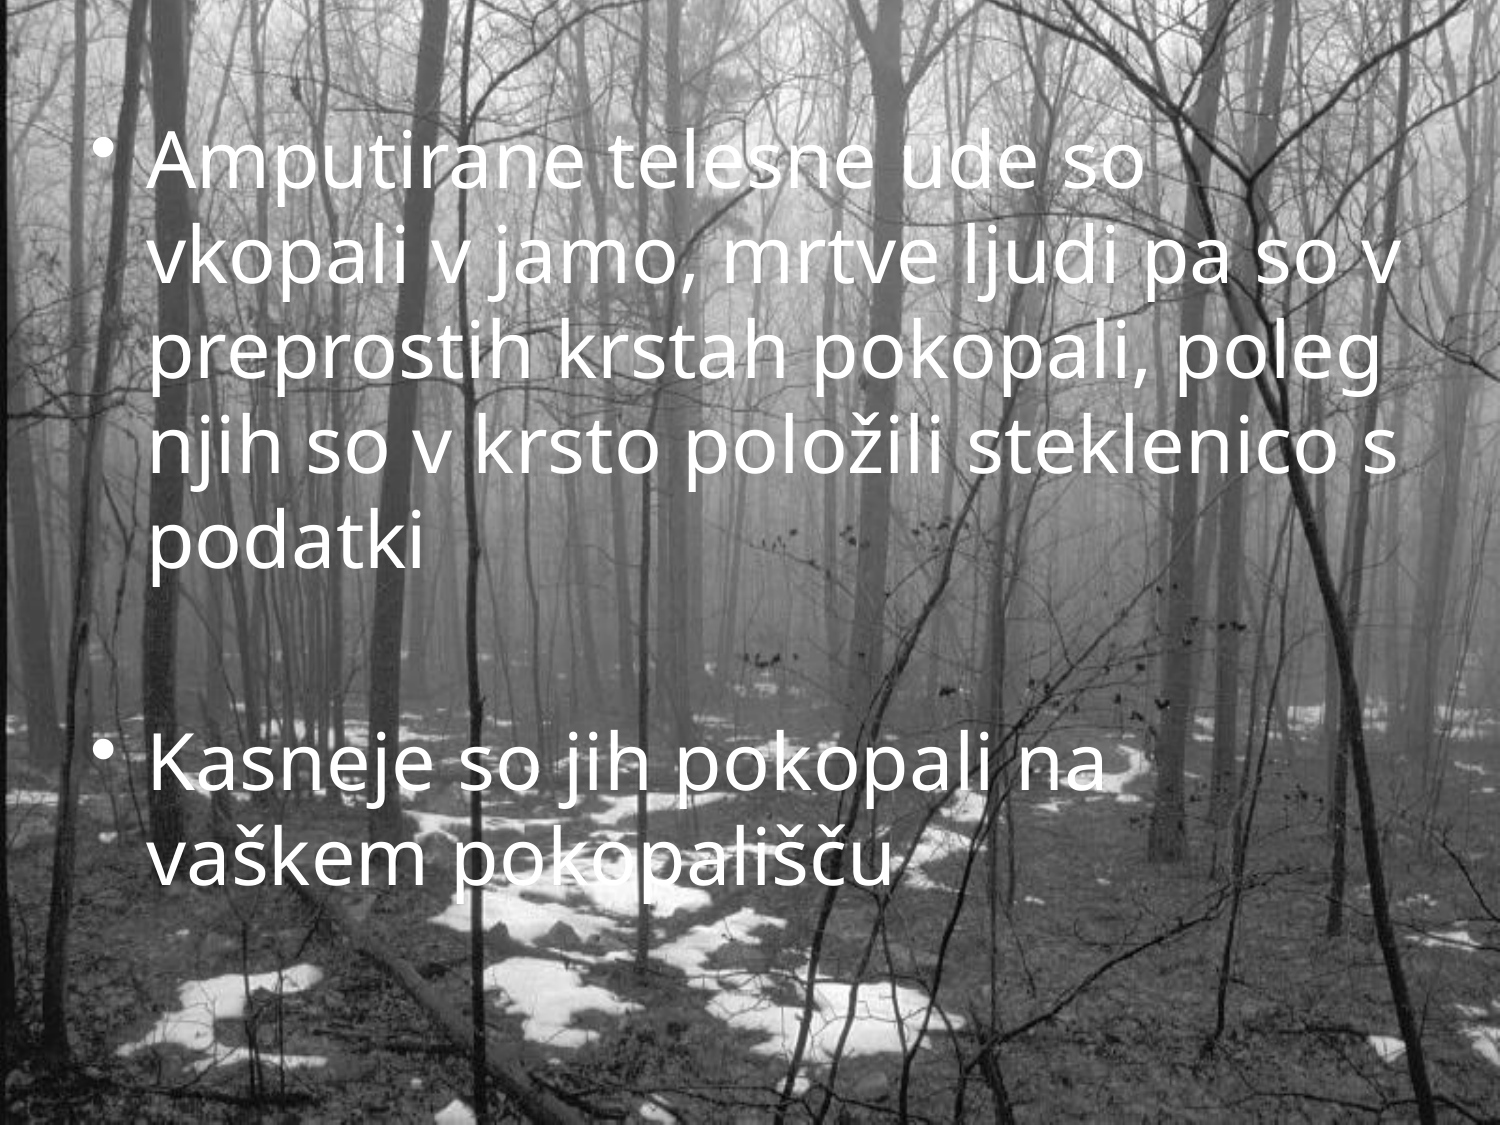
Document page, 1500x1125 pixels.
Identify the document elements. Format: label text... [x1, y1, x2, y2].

picture [0, 0, 1500, 1125]
list Amputirane telesne ude so vkopali v jamo, mrtve ljudi pa so v preprostih krstah pokopali, poleg njih so v krsto položili steklenico s podatki Kasneje so jih pokopali na vaškem pokopališču [75, 101, 1425, 1005]
